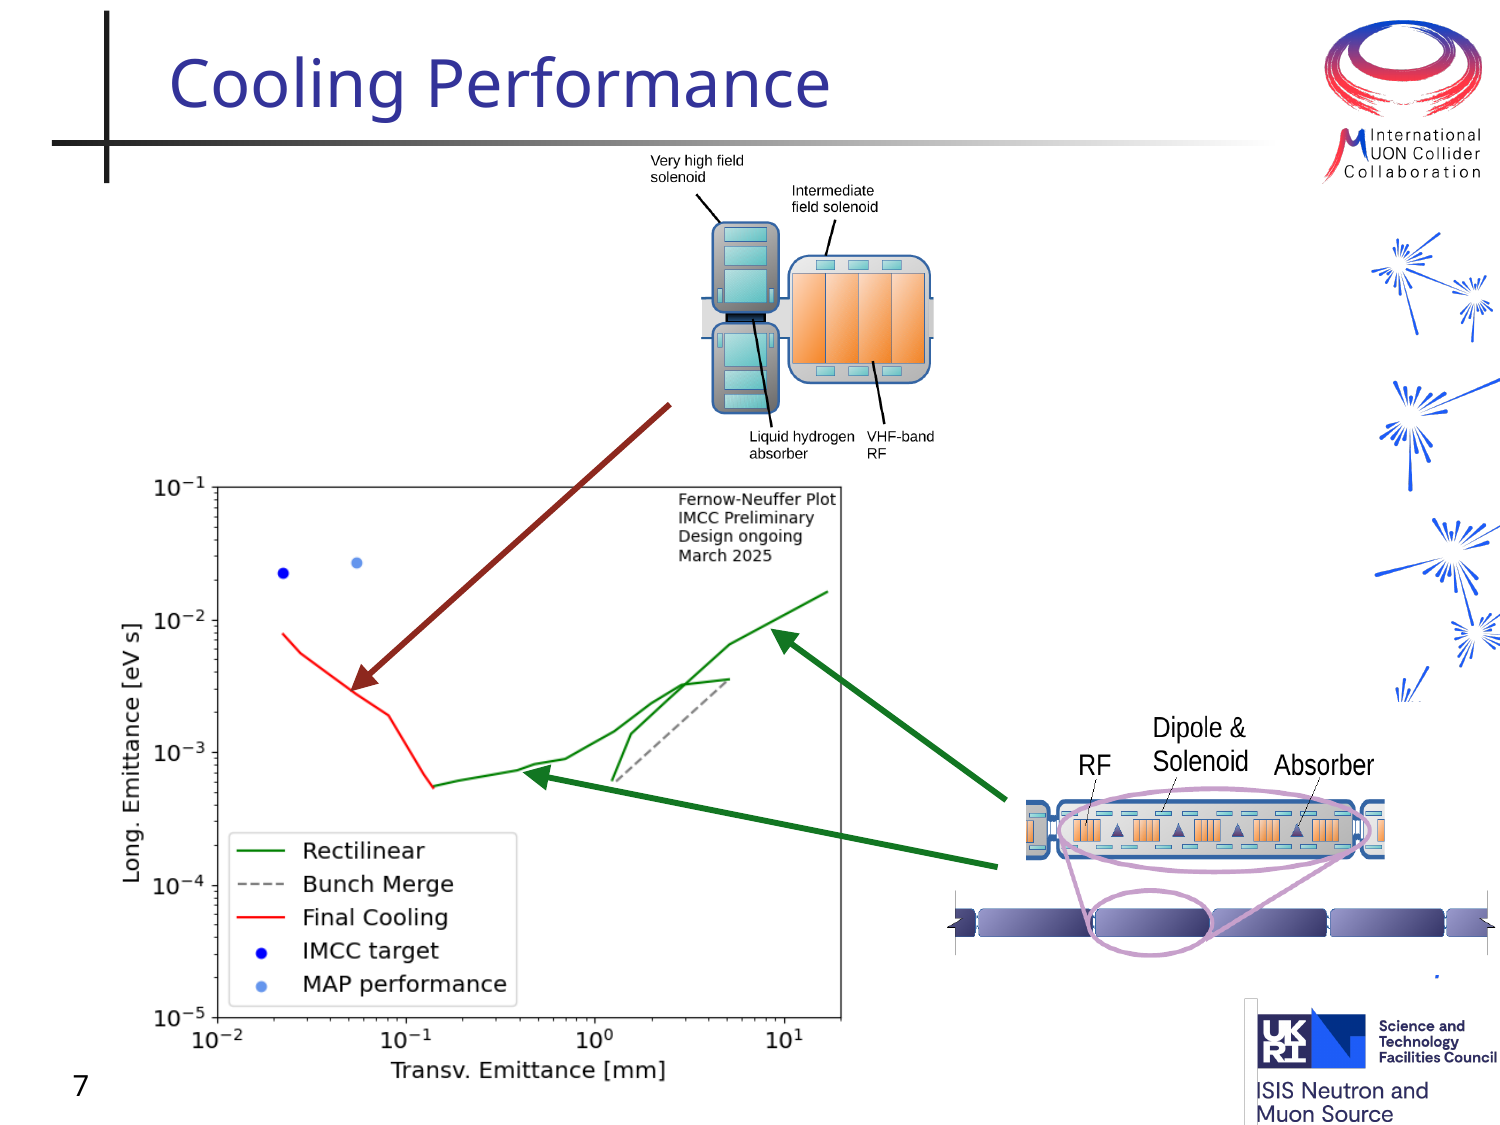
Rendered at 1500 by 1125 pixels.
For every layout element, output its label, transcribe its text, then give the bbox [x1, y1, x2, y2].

picture [1322, 20, 1482, 184]
title Cooling Performance [168, 0, 1447, 176]
picture [0, 147, 1500, 1125]
